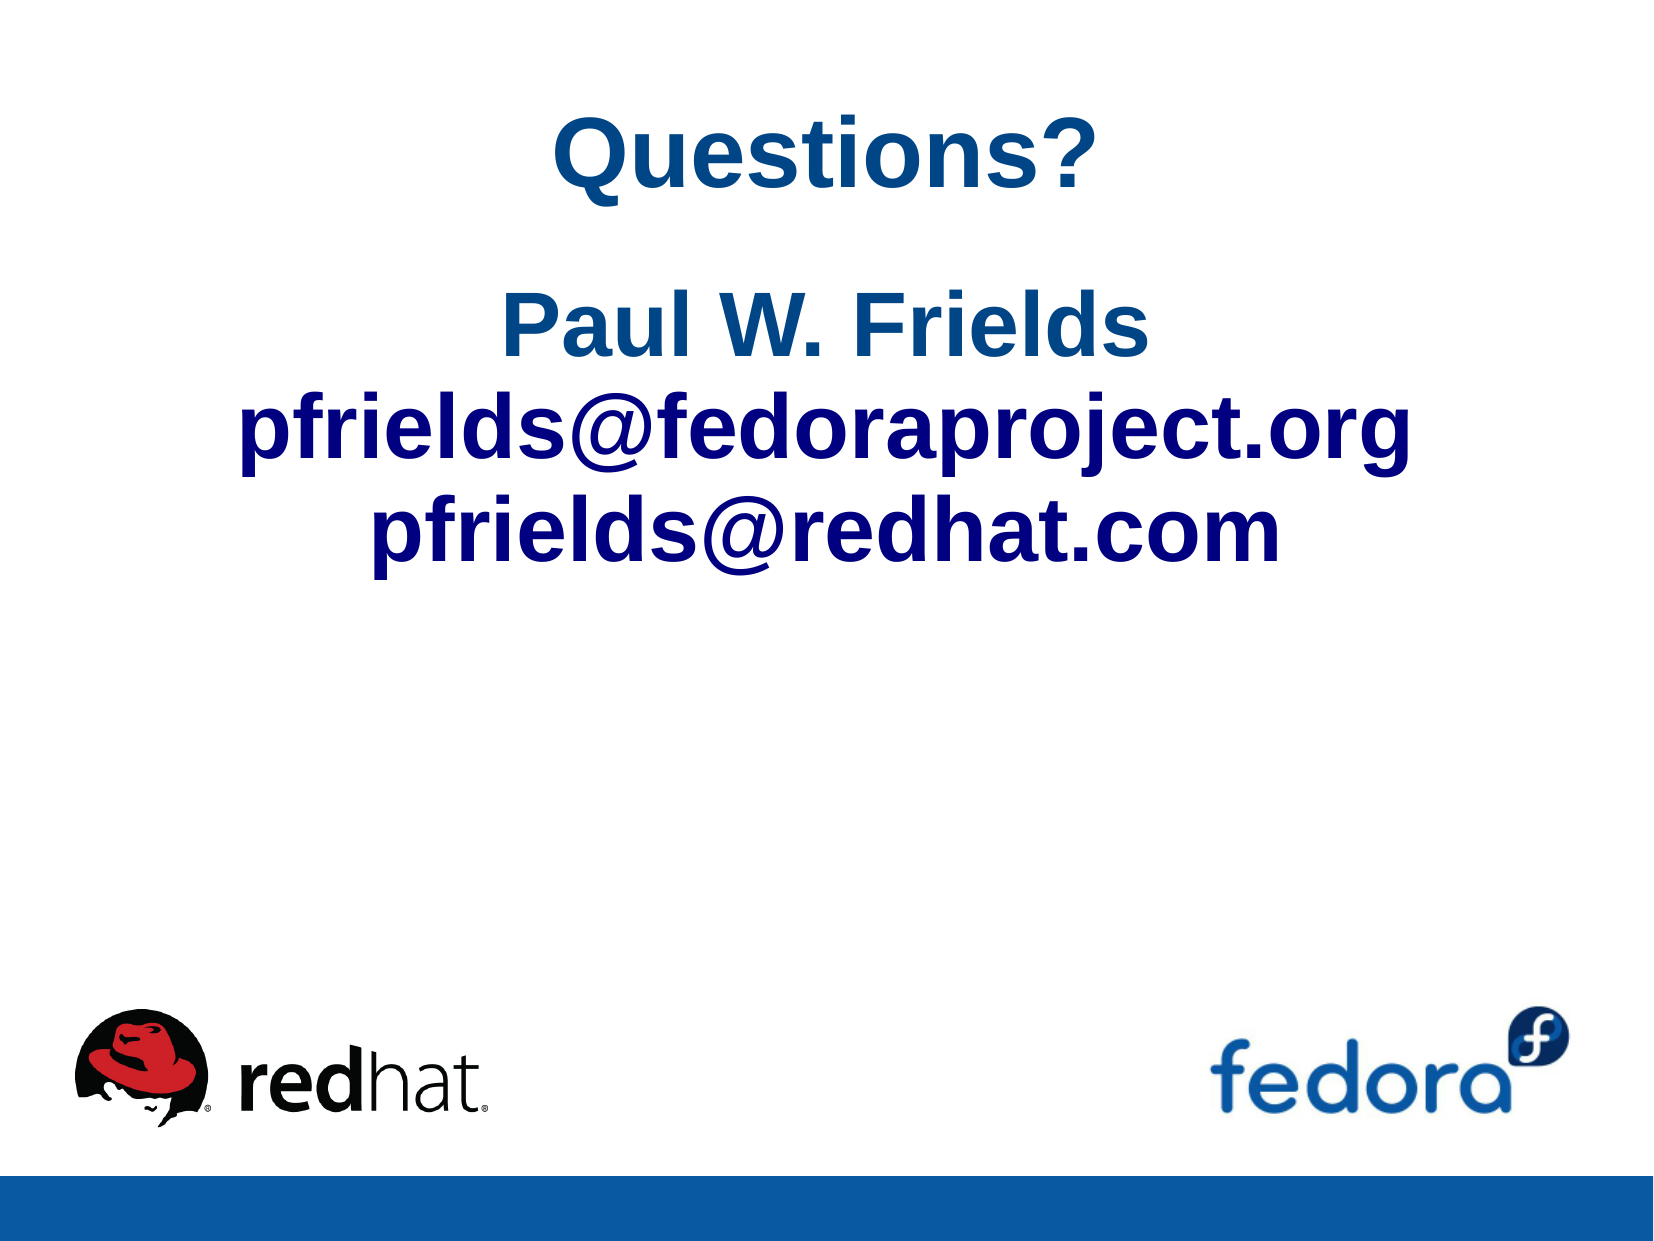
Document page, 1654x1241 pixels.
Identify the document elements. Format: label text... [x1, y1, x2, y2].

subtitle Paul W. Frields pfrields@fedoraproject.org pfrields@redhat.com [82, 49, 1571, 1109]
picture [75, 1009, 488, 1142]
picture [0, 1176, 1654, 1241]
picture [1200, 997, 1576, 1125]
